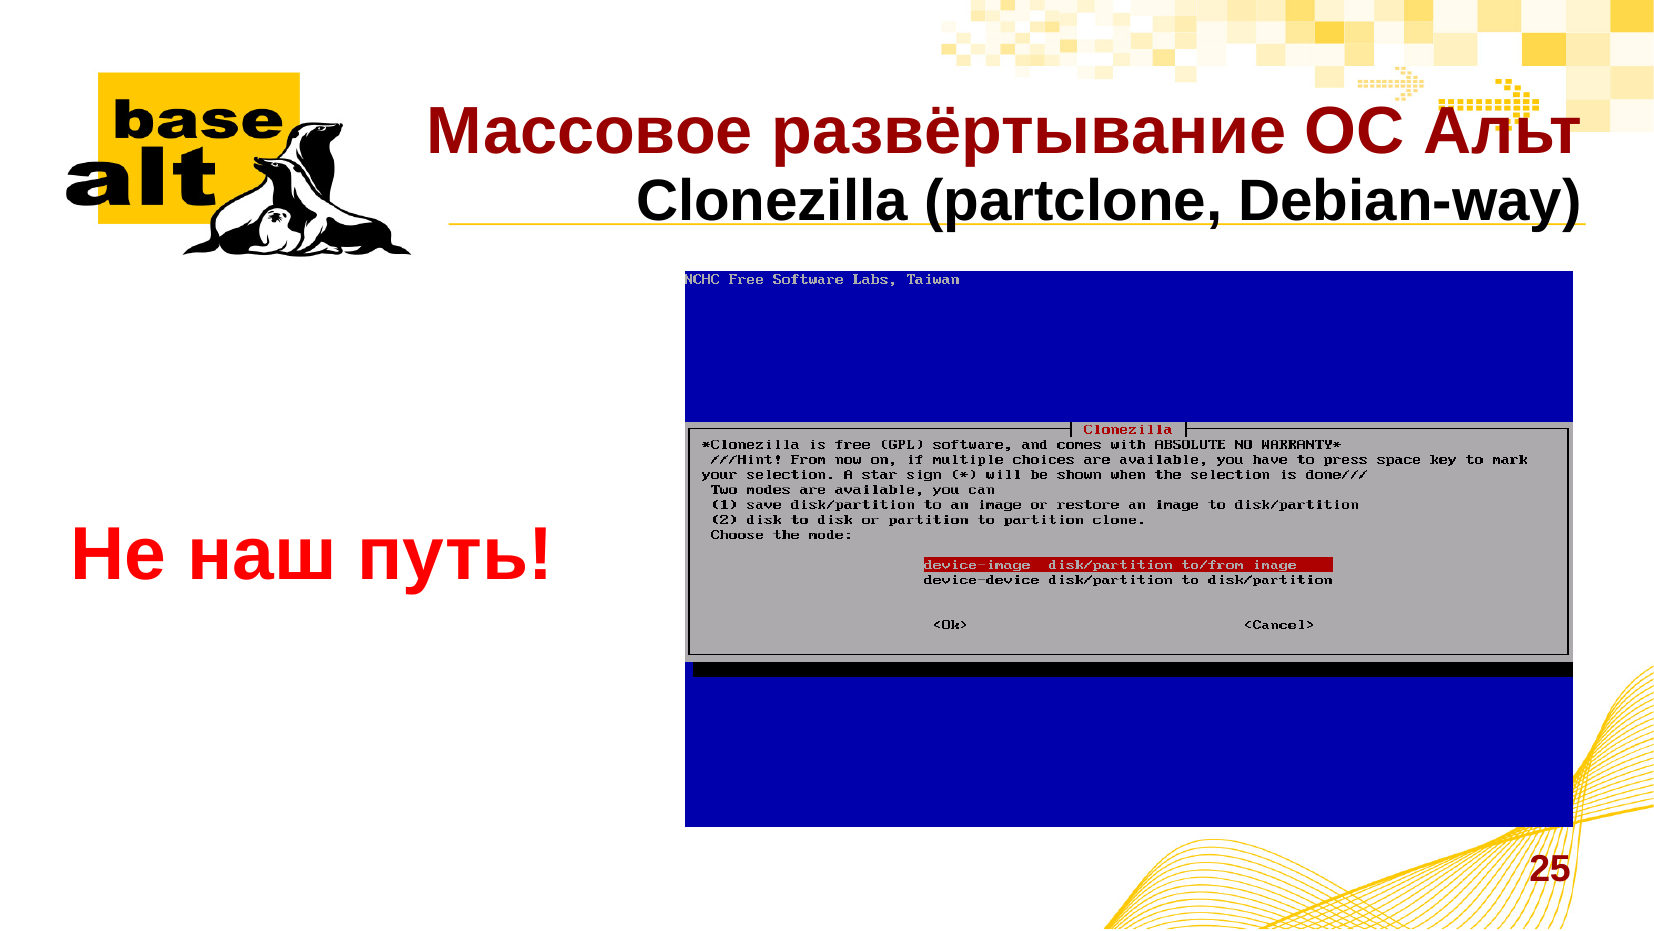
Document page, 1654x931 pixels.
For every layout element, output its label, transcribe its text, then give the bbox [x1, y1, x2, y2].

picture [0, 0, 1654, 931]
text_box Не наш путь! [70, 497, 597, 596]
title Массовое развёртывание ОС Альт Clonezilla (partclone, Debian-way) [372, 81, 1583, 245]
